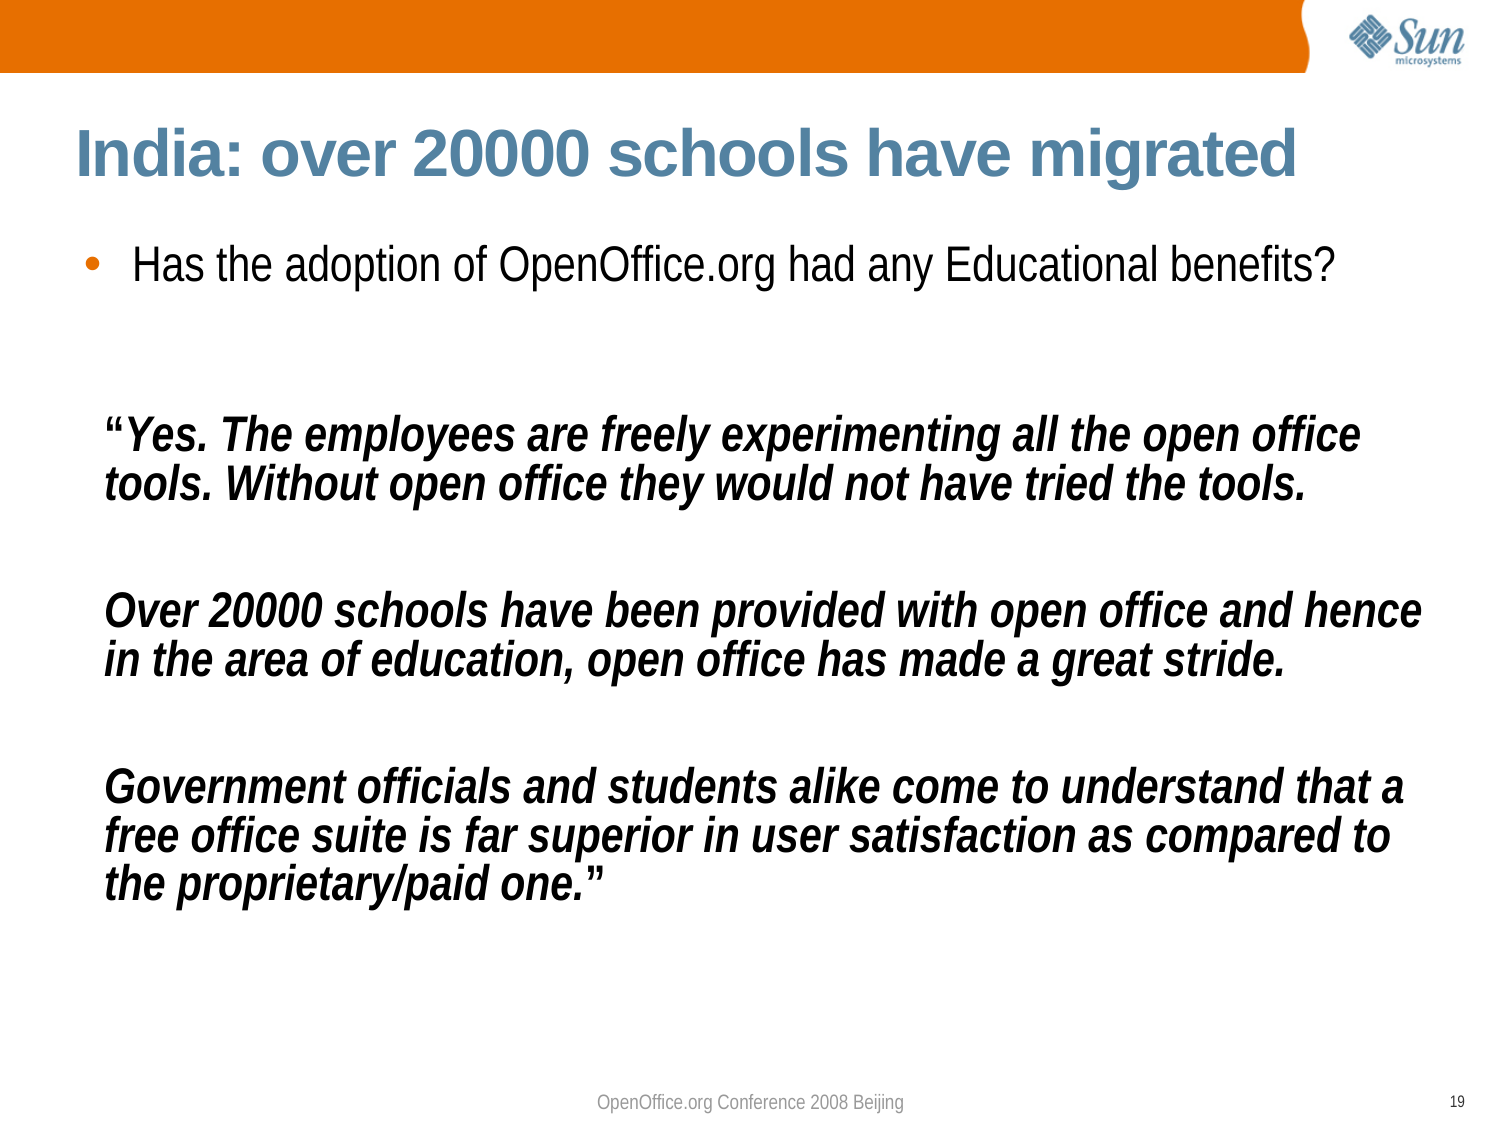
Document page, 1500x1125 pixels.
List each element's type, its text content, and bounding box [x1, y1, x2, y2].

title India: over 20000 schools have migrated [75, 123, 1437, 227]
text_box “Yes. The employees are freely experimenting all the open office tools. Without open office they would not have tried the tools. Over 20000 schools have been provided with open office and hence in the area of education, open office has made a great stride. Government officials and students alike come to understand that a free office suite is far superior in user satisfaction as compared to the proprietary/paid one.” [104, 412, 1428, 912]
picture [0, 0, 1500, 73]
list Has the adoption of OpenOffice.org had any Educational benefits? [64, 243, 1401, 380]
